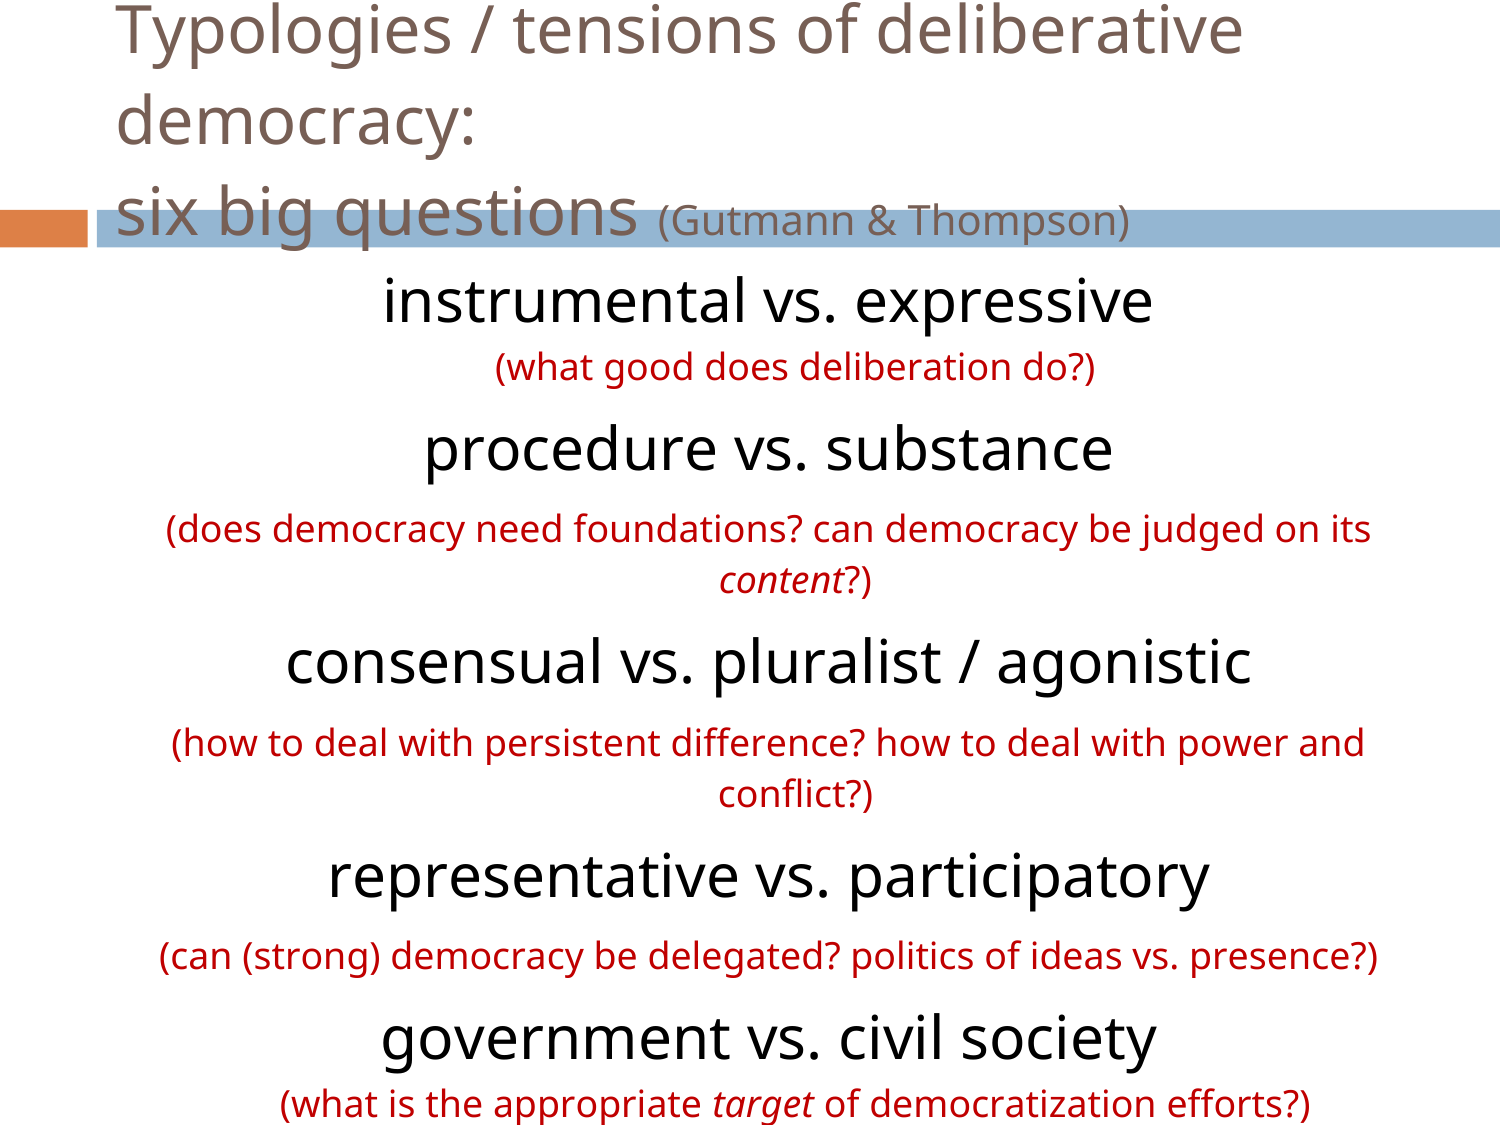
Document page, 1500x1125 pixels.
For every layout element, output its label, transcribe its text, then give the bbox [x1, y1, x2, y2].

title Typologies / tensions of deliberative democracy: six big questions (Gutmann & Thompson) [100, 31, 1438, 207]
list instrumental vs. expressive (what good does deliberation do?) procedure vs. substance (does democracy need foundations? can democracy be judged on its content?) consensual vs. pluralist / agonistic (how to deal with persistent difference? how to deal with power and conflict?) representative vs. participatory (can (strong) democracy be delegated? politics of ideas vs. presence?) government vs. civil society (what is the appropriate target of democratization efforts?) domestic vs. international/cosmopolitan (can we imagine and build democratic forms / processes above the level of the state?) [100, 249, 1438, 1101]
